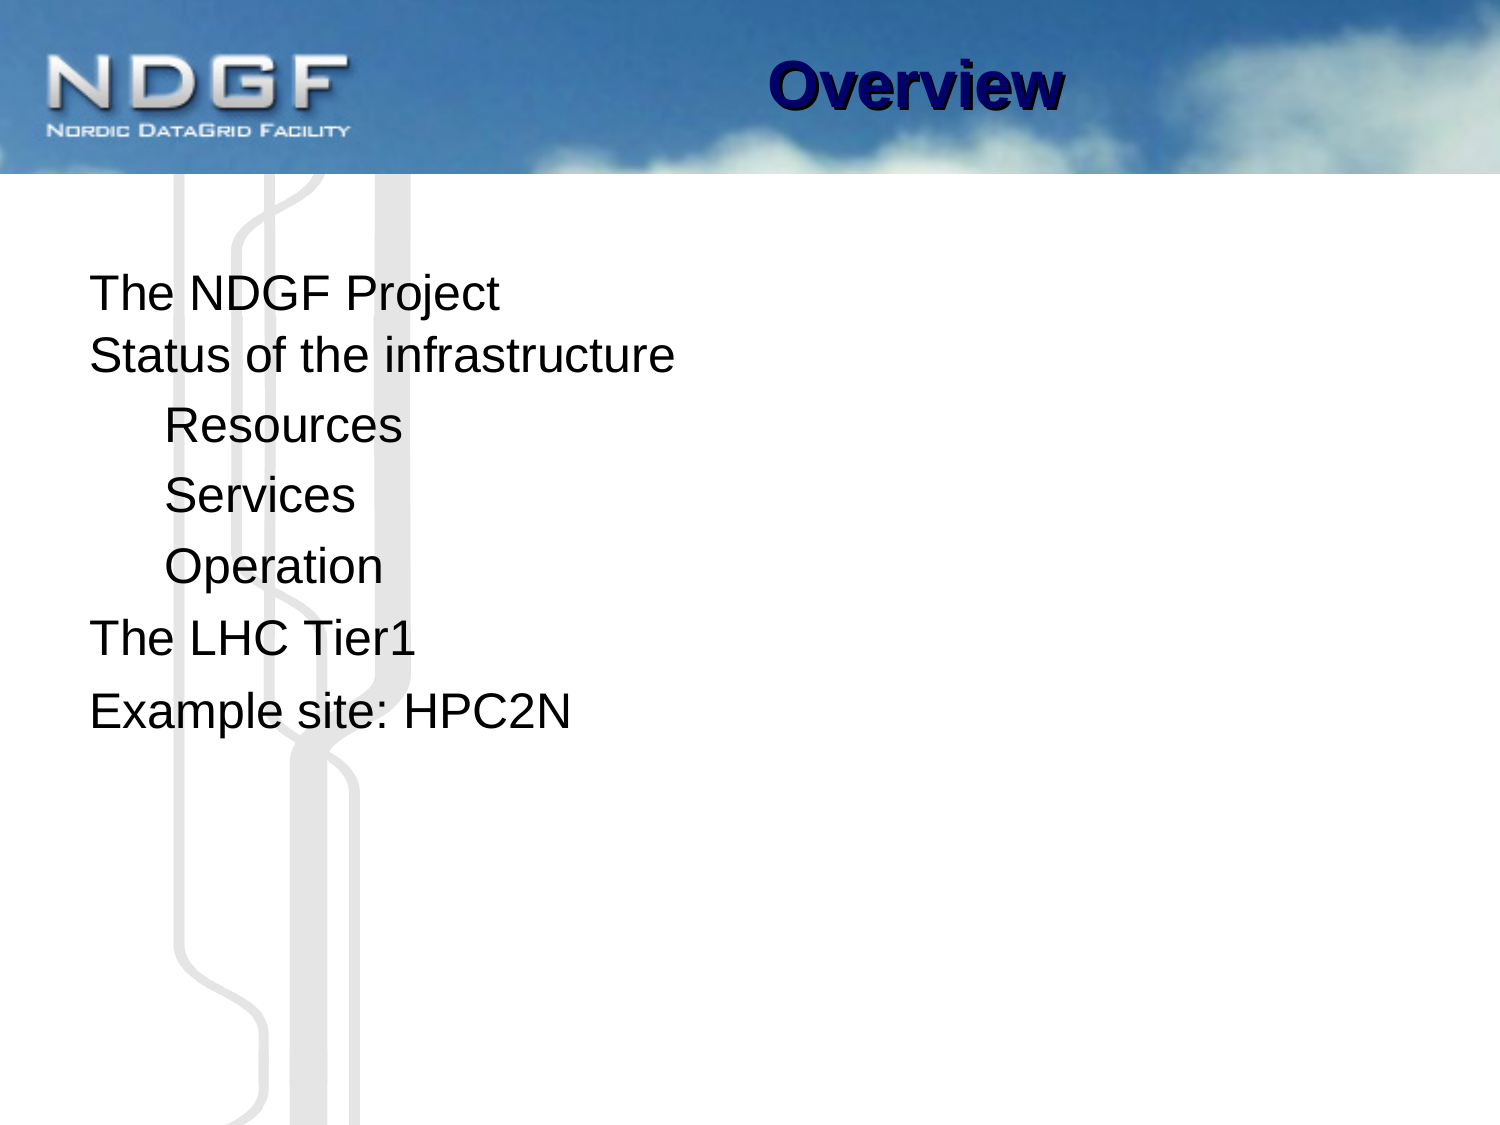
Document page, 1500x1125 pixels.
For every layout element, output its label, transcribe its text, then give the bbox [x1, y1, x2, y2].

list The NDGF Project Status of the infrastructure Resources Services Operation The LHC Tier1 Example site: HPC2N [75, 262, 1426, 1006]
title Overview [372, 19, 1459, 149]
picture [0, 0, 1500, 1125]
